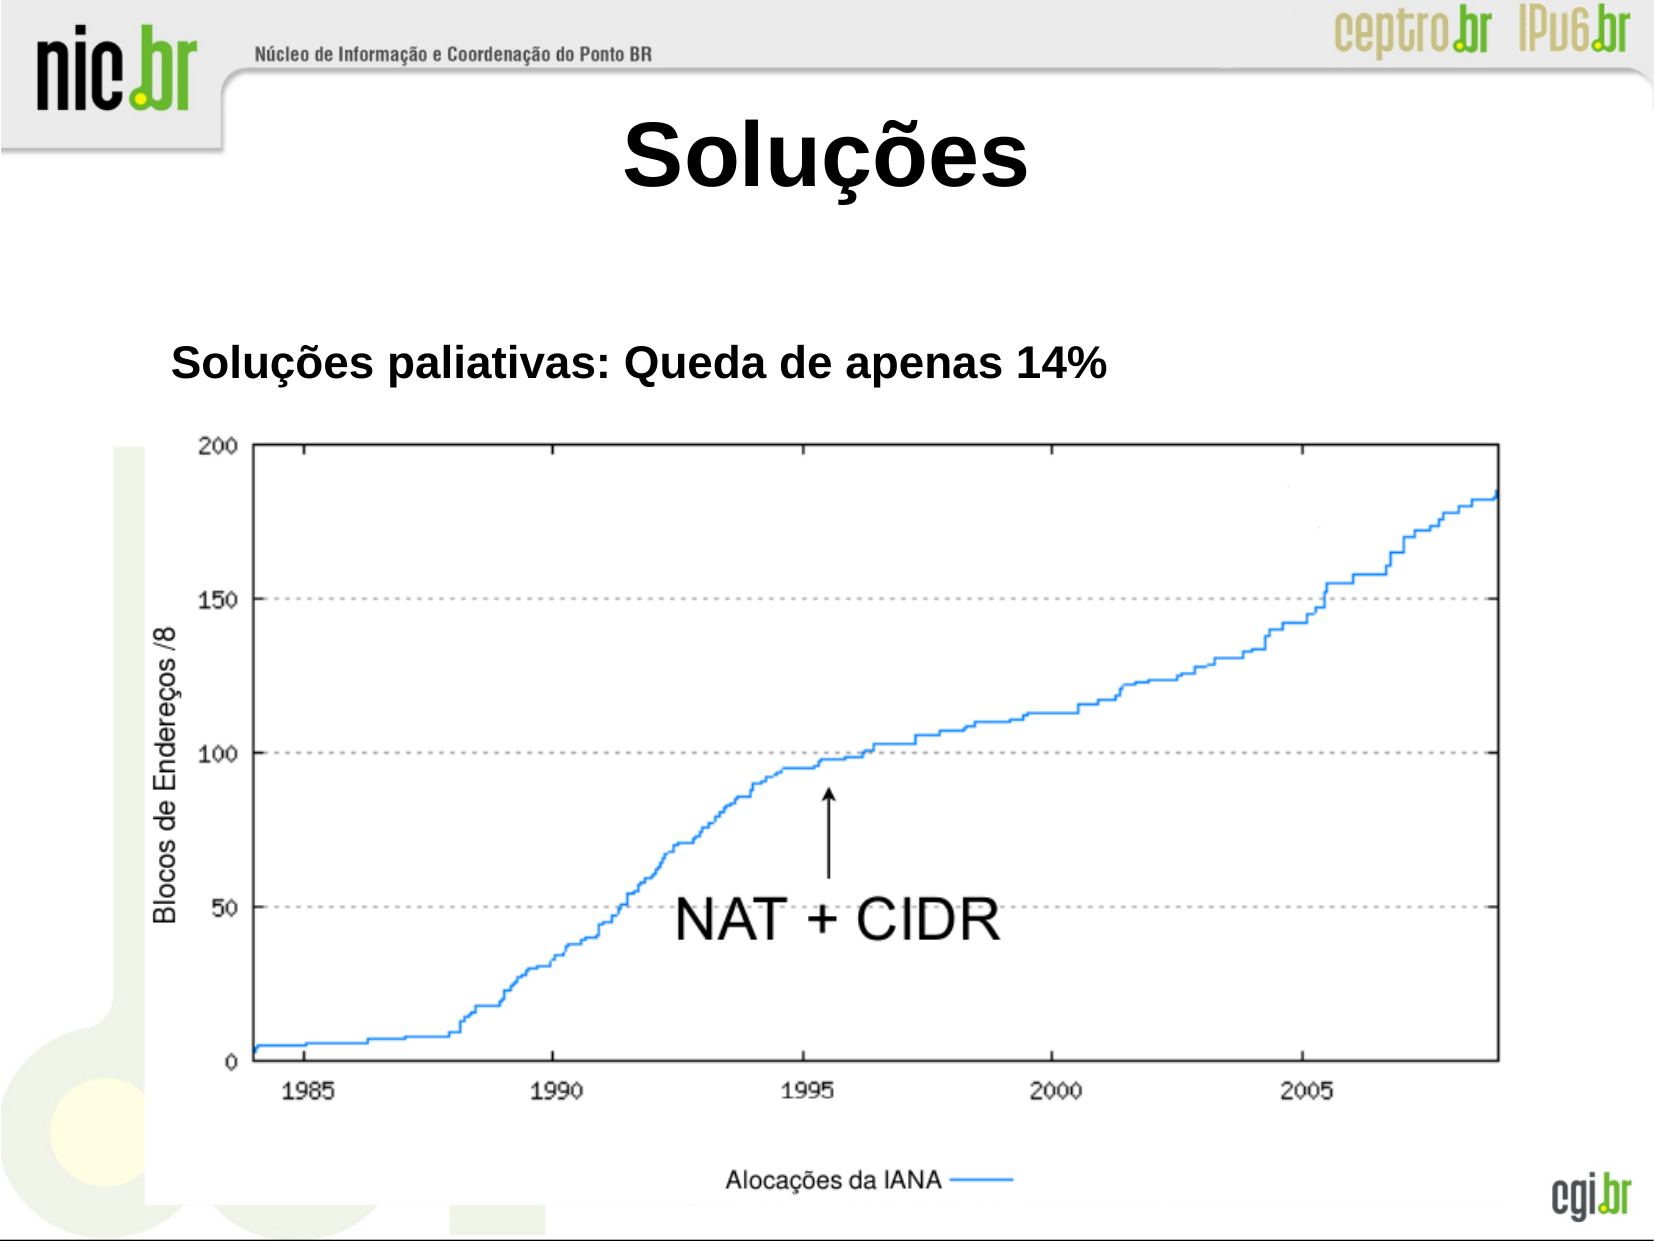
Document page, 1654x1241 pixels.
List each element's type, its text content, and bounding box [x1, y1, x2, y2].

text_box Soluções paliativas: Queda de apenas 14% [724, 1099, 930, 1104]
text_box [144, 419, 1509, 1206]
picture [0, 0, 1654, 1241]
text_box Soluções paliativas: Queda de apenas 14% [156, 330, 1498, 419]
text_box Soluções [88, 97, 1565, 215]
